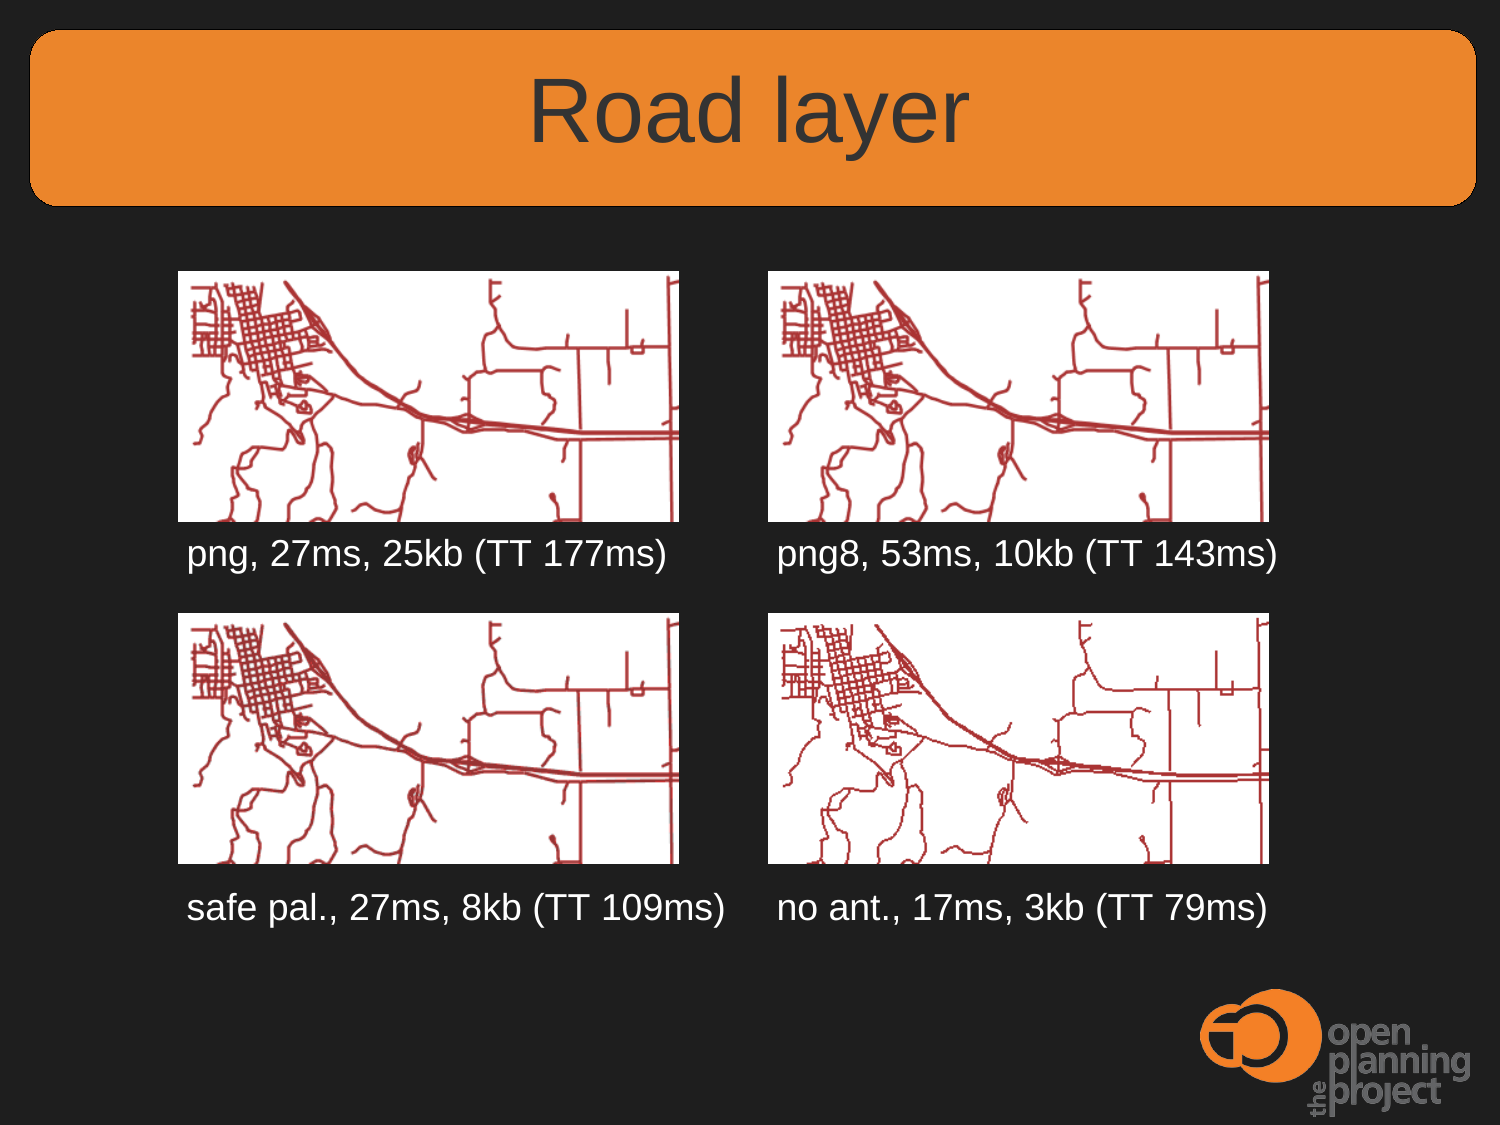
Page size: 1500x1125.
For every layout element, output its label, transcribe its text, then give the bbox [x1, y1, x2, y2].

text_box safe pal., 27ms, 8kb (TT 109ms) [171, 885, 742, 943]
text_box no ant., 17ms, 3kb (TT 79ms) [761, 885, 1284, 943]
picture [1200, 989, 1470, 1117]
picture [768, 271, 1269, 522]
text_box png, 27ms, 25kb (TT 177ms) [171, 531, 683, 589]
picture [178, 271, 679, 522]
picture [768, 613, 1269, 864]
text_box png8, 53ms, 10kb (TT 143ms) [761, 531, 1294, 589]
picture [178, 613, 679, 864]
title Road layer [74, 28, 1425, 207]
